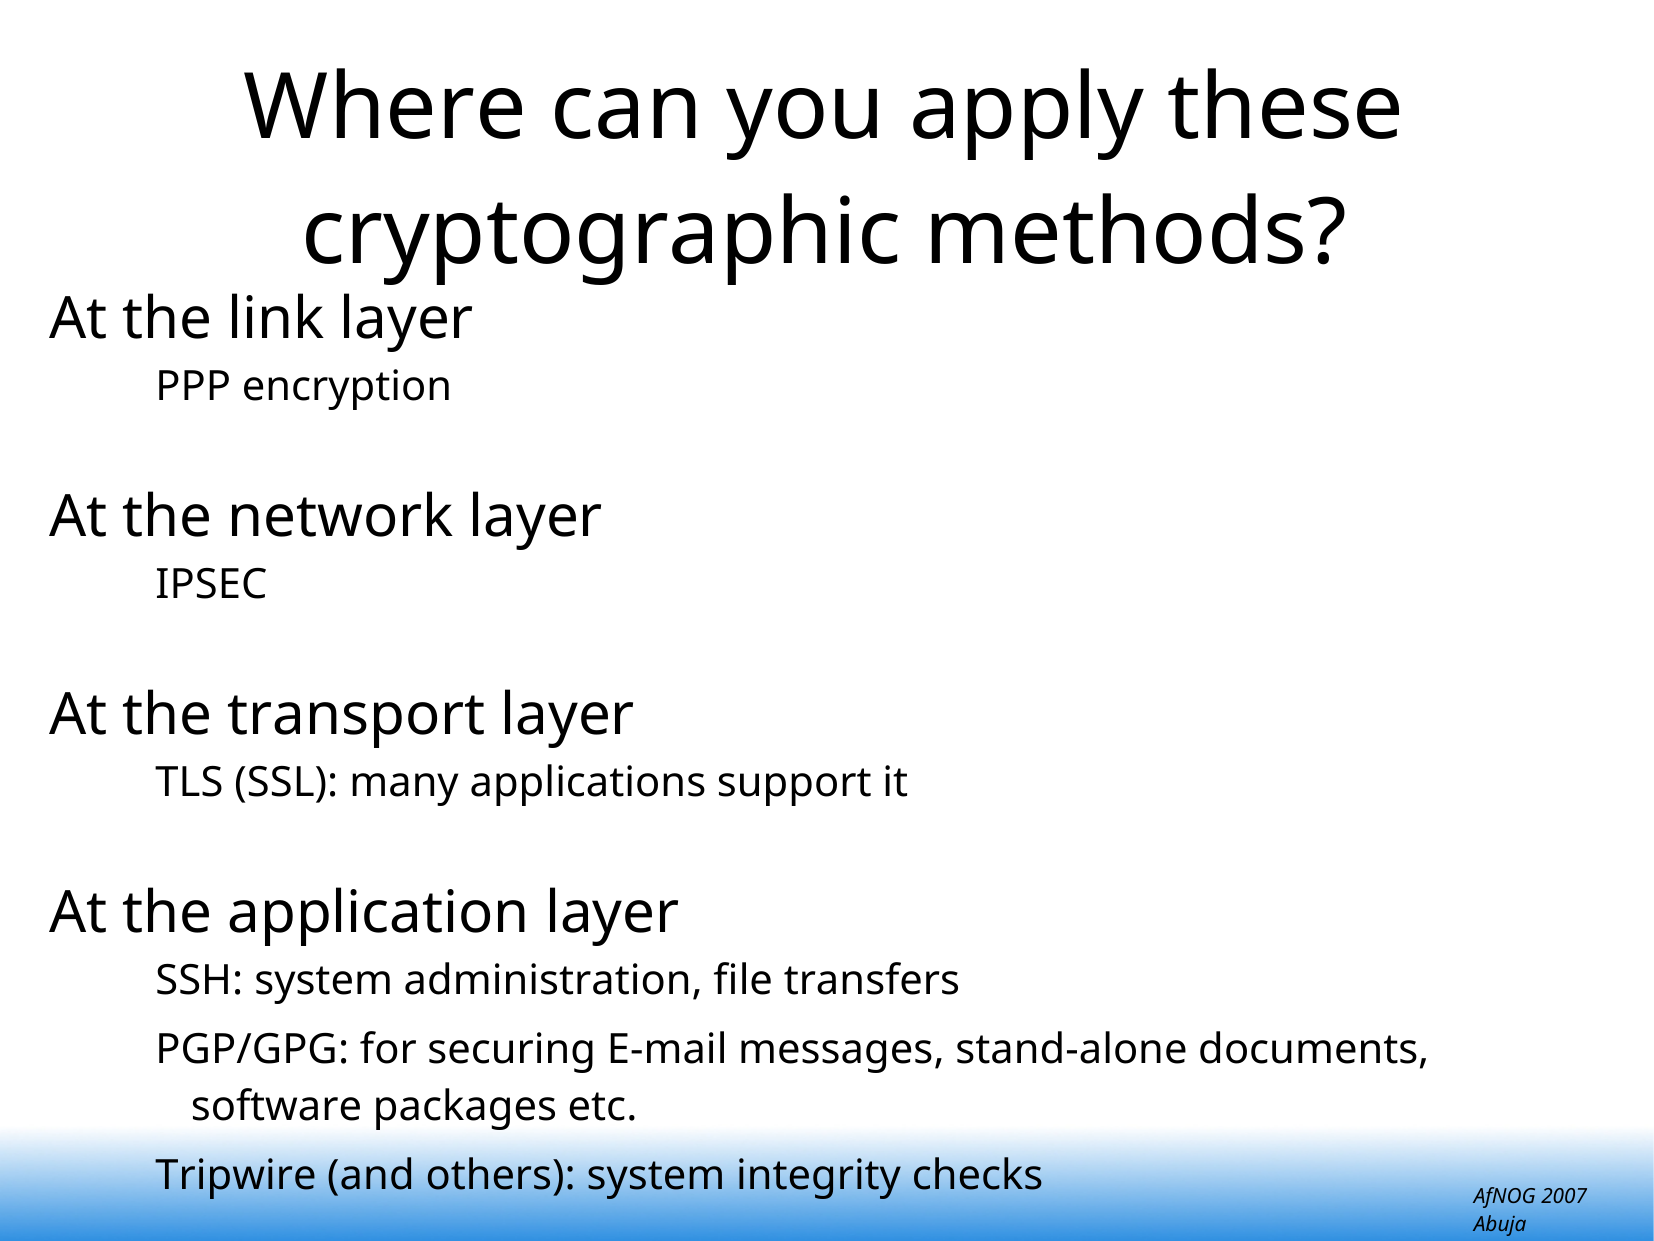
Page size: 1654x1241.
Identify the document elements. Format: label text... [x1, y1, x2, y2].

picture [497, 1171, 509, 1176]
picture [612, 1171, 622, 1185]
picture [793, 1171, 805, 1176]
picture [963, 1171, 975, 1176]
picture [252, 1171, 259, 1184]
picture [238, 1171, 245, 1184]
picture [431, 1171, 444, 1186]
picture [0, 1124, 1654, 1241]
picture [885, 1171, 895, 1185]
picture [817, 1171, 829, 1186]
picture [213, 1171, 226, 1186]
picture [668, 1171, 680, 1176]
title Where can you apply these cryptographic methods? [112, 40, 1538, 251]
list At the link layer PPP encryption At the network layer IPSEC At the transport layer TLS (SSL): many applications support it At the application layer SSH: system administration, file transfers PGP/GPG: for securing E-mail messages, stand-alone documents, software packages etc. Tripwire (and others): system integrity checks [13, 276, 1567, 1171]
picture [345, 1178, 355, 1186]
picture [395, 1171, 407, 1186]
picture [299, 1171, 311, 1176]
